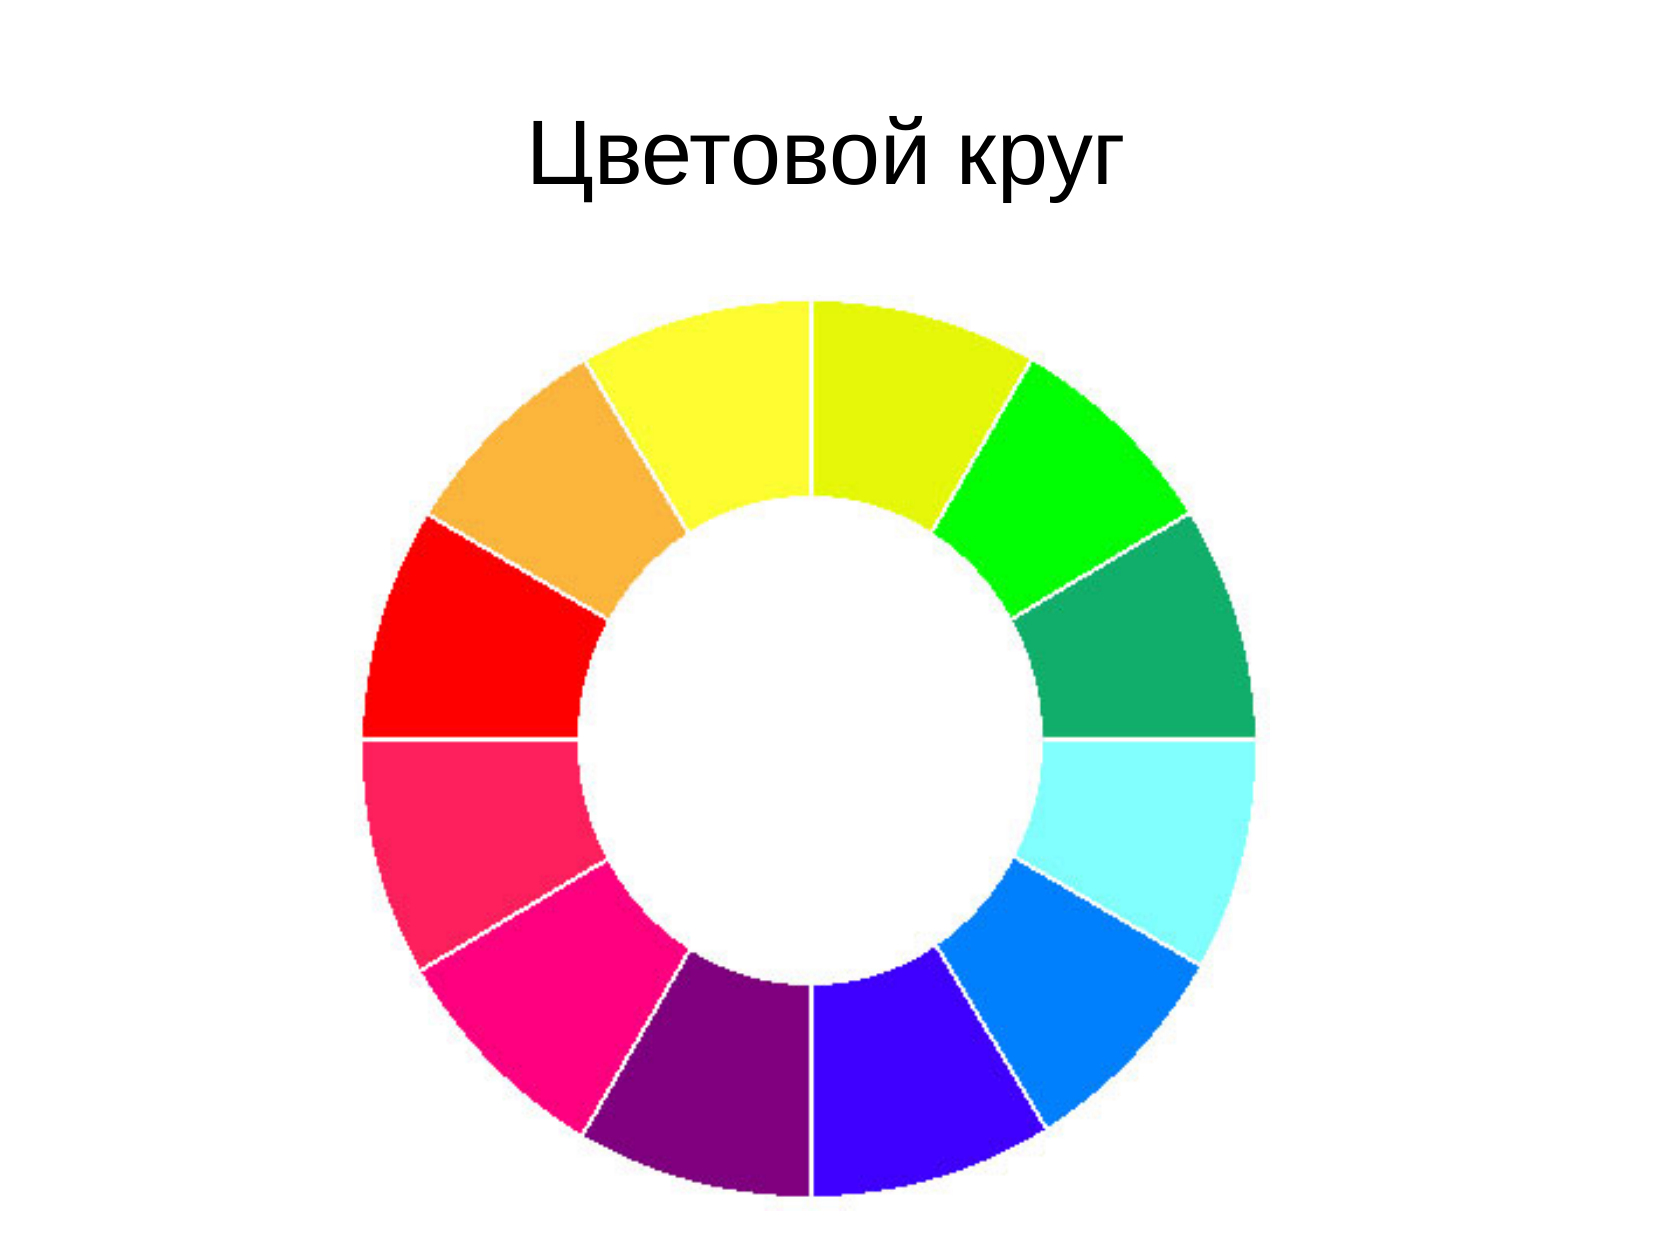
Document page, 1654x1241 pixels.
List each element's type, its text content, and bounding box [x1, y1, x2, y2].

title Цветовой круг [82, 56, 1571, 250]
picture [354, 295, 1270, 1211]
